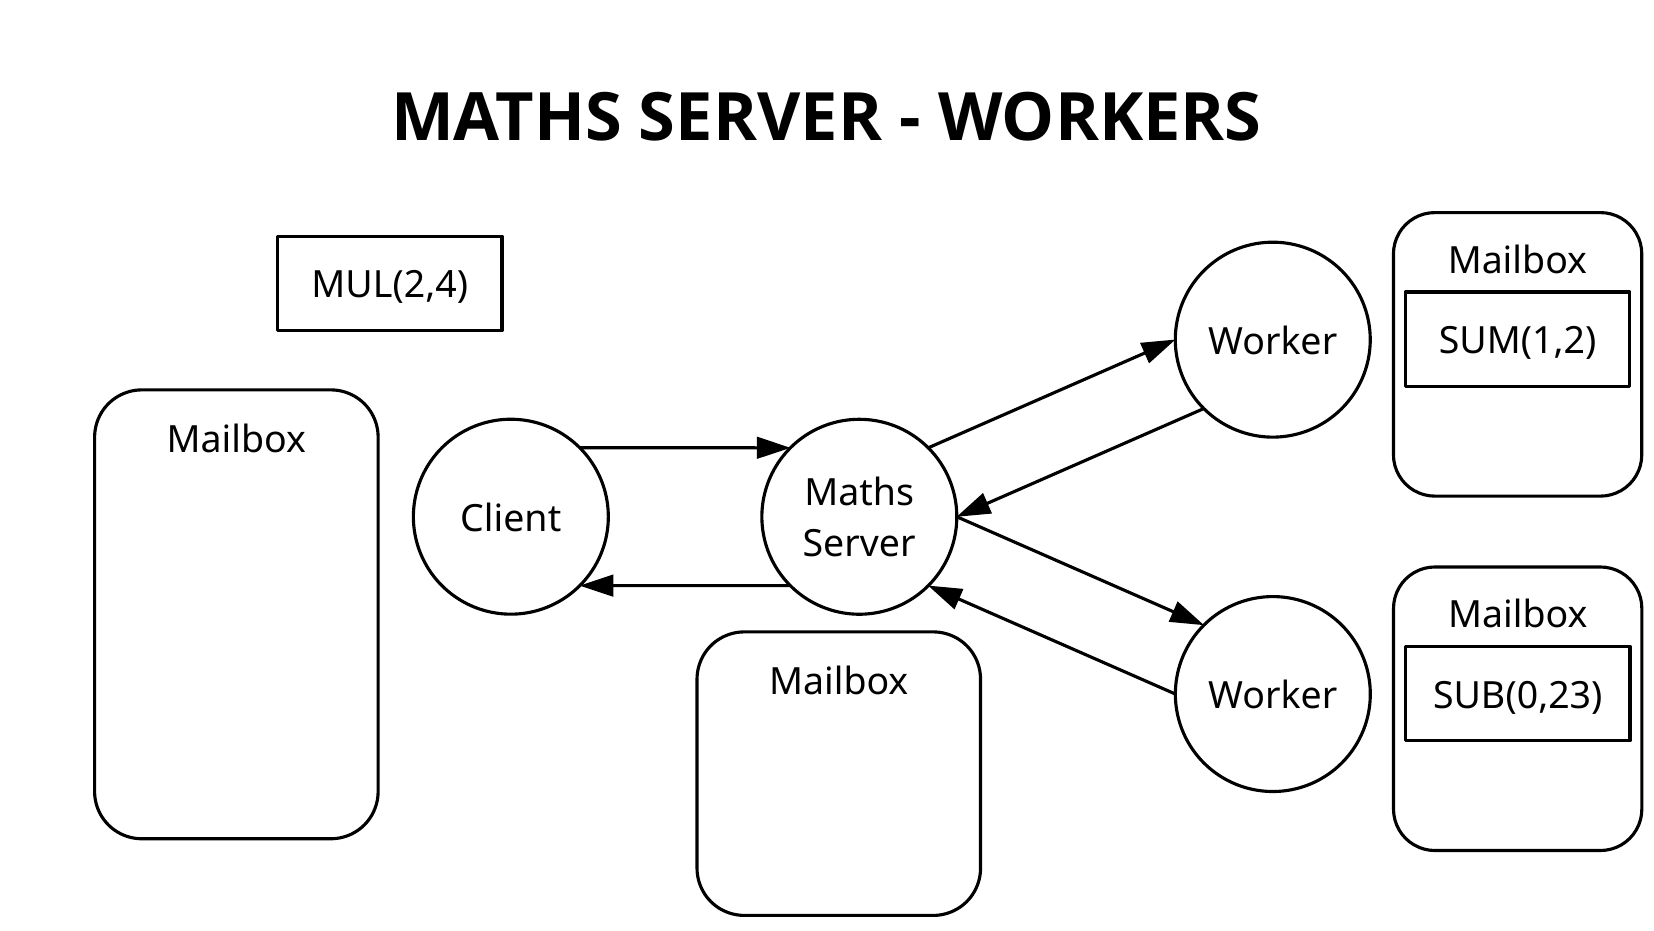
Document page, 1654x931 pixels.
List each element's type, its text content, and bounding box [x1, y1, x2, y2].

text_box Mailbox [94, 389, 379, 839]
text_box Client [413, 419, 609, 615]
text_box Maths Server [761, 419, 957, 615]
text_box SUM(1,2) [1405, 291, 1630, 387]
text_box Mailbox [697, 631, 981, 916]
title MATHS SERVER - WORKERS [82, 36, 1571, 193]
text_box Mailbox [1393, 212, 1642, 497]
text_box Worker [1175, 242, 1371, 438]
text_box Worker [1175, 596, 1371, 792]
text_box Mailbox [1393, 566, 1642, 851]
text_box SUB(0,23) [1405, 646, 1630, 741]
text_box MUL(2,4) [277, 236, 502, 331]
